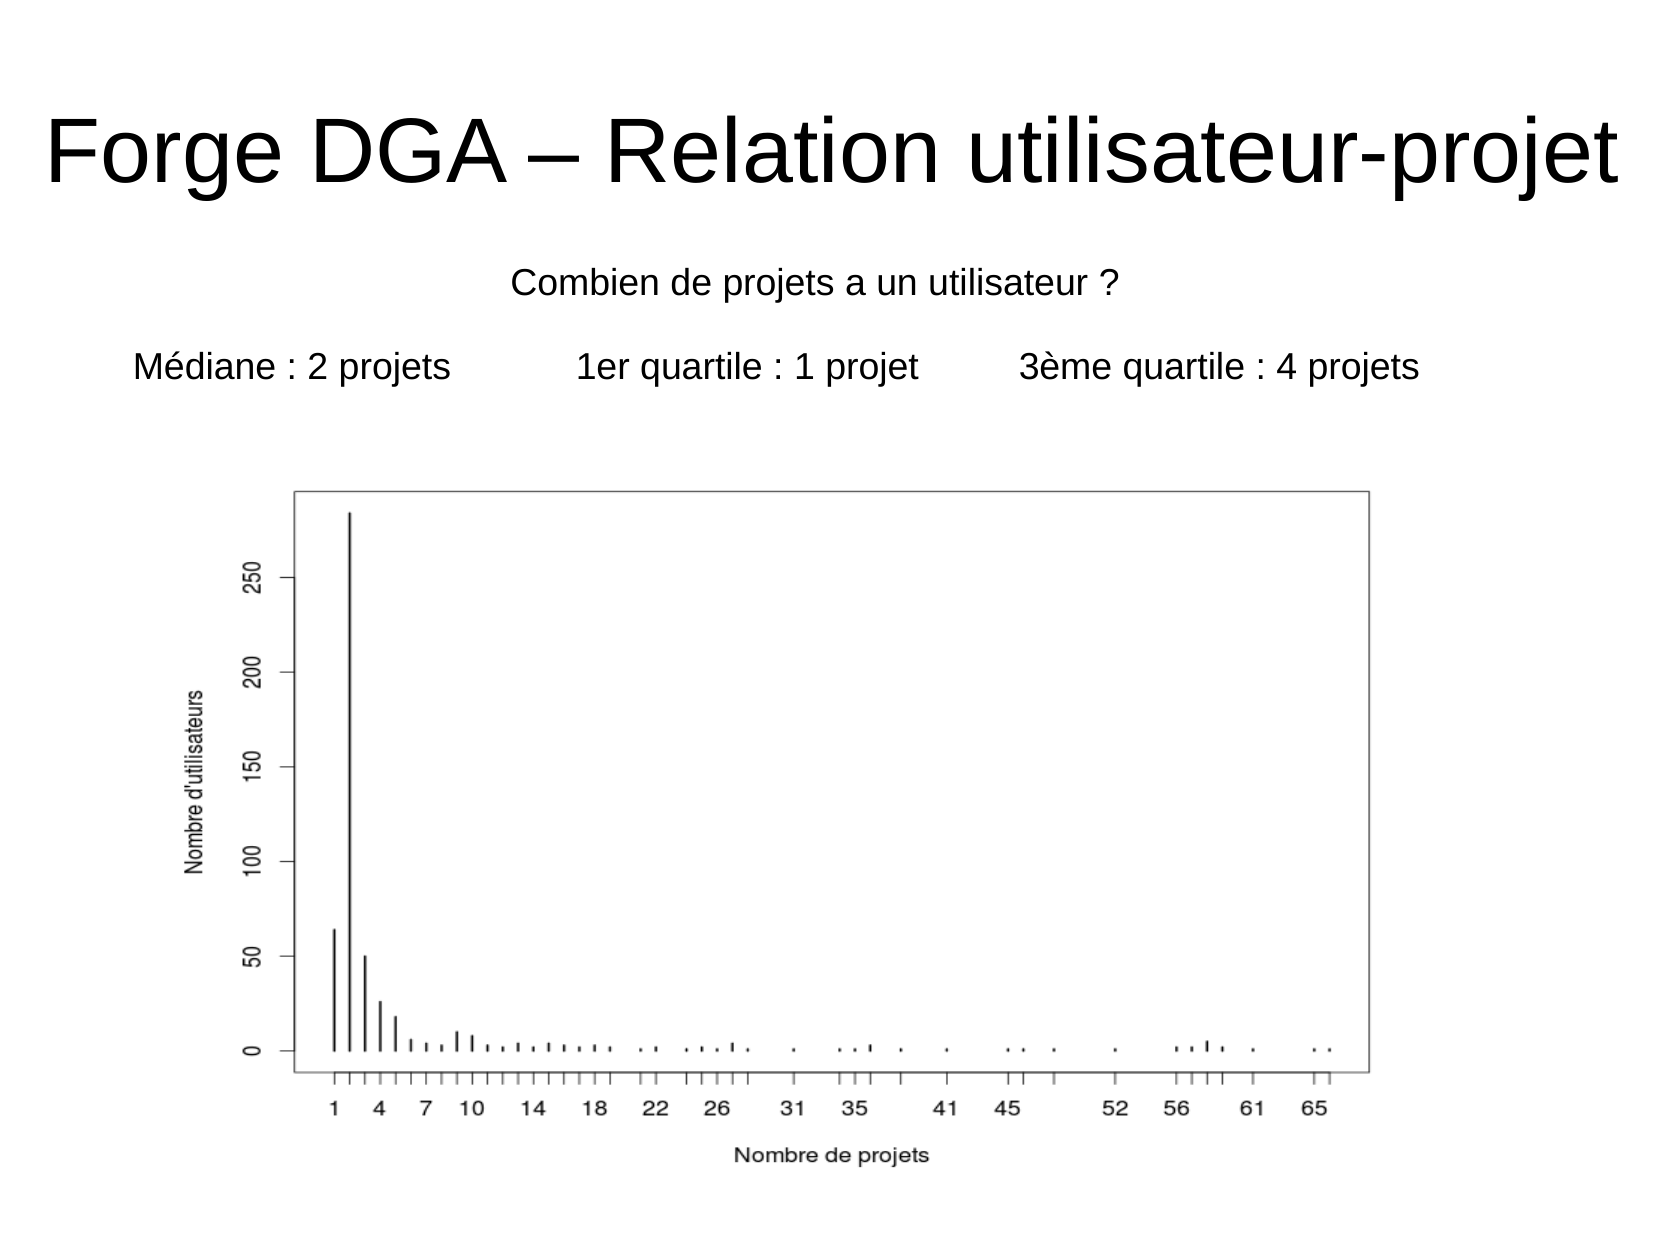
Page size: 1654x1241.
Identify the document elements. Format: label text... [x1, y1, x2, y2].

title Forge DGA – Relation utilisateur-projet [35, 47, 1630, 255]
picture [177, 438, 1430, 1193]
text_box Combien de projets a un utilisateur ? Médiane : 2 projets 1er quartile : 1 projet 3ème quartile : 4 projets [118, 254, 1512, 438]
